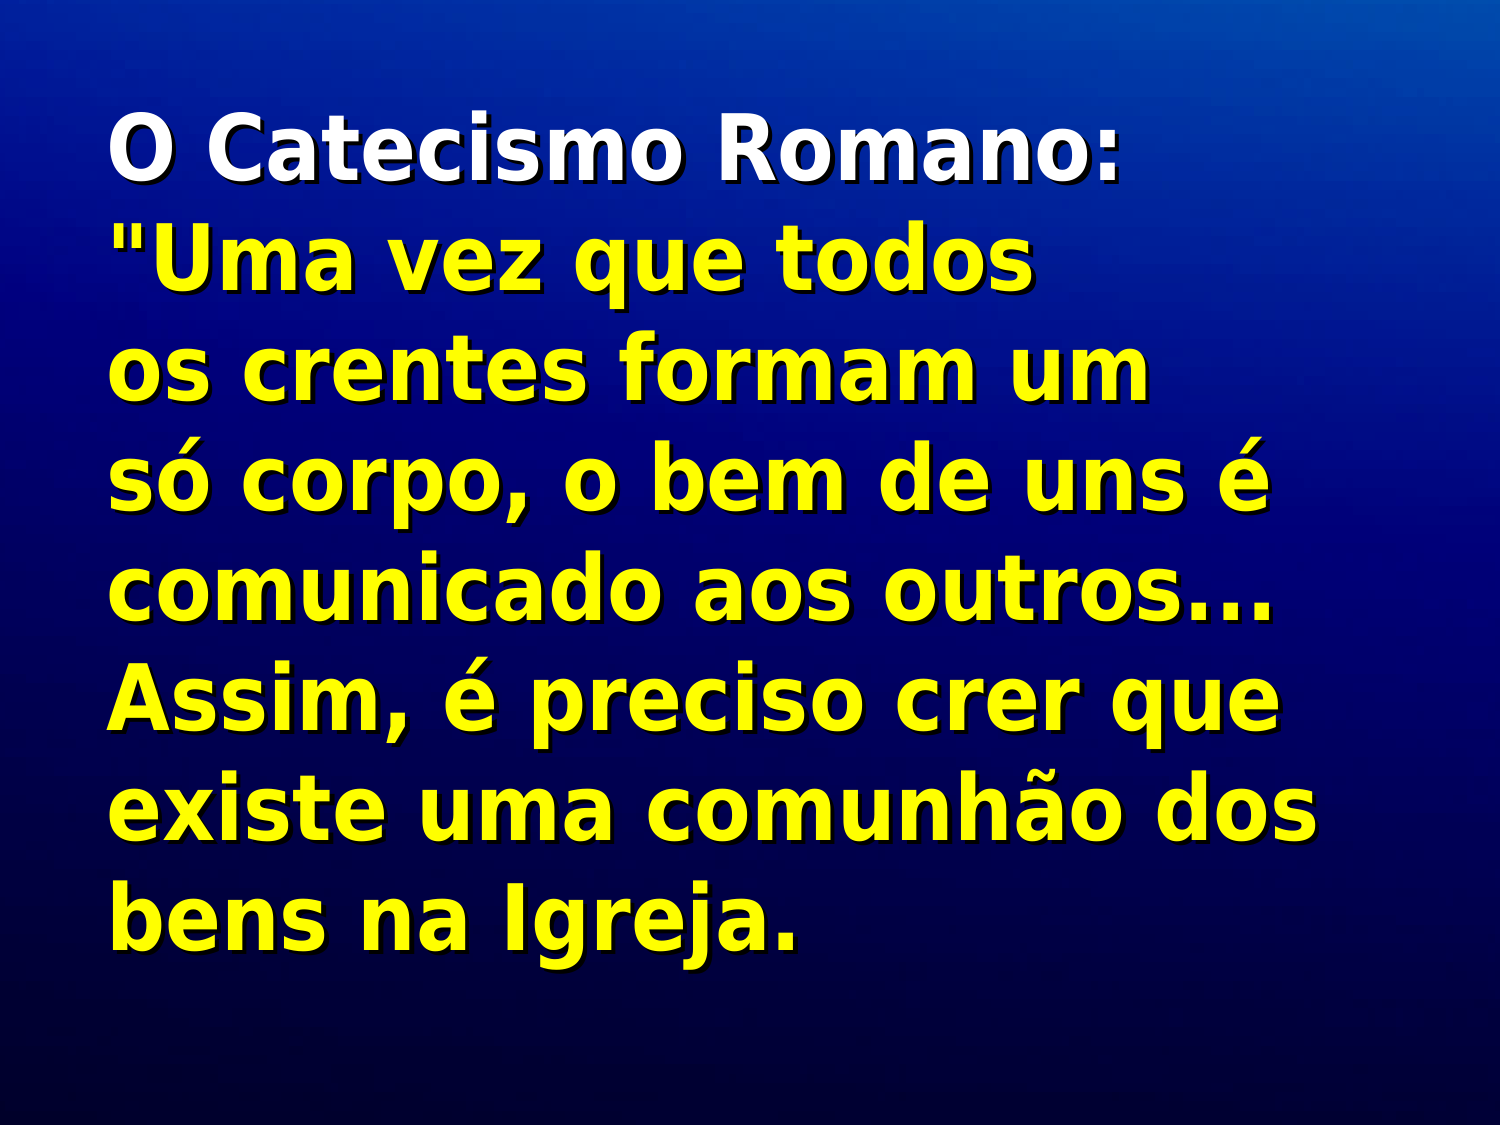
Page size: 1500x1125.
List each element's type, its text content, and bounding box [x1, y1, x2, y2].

text_box O Catecismo Romano: "Uma vez que todos os crentes formam um só corpo, o bem de uns é comunicado aos outros... Assim, é preciso crer que existe uma comunhão dos bens na Igreja. [92, 82, 1418, 1040]
picture [0, 0, 1500, 1125]
